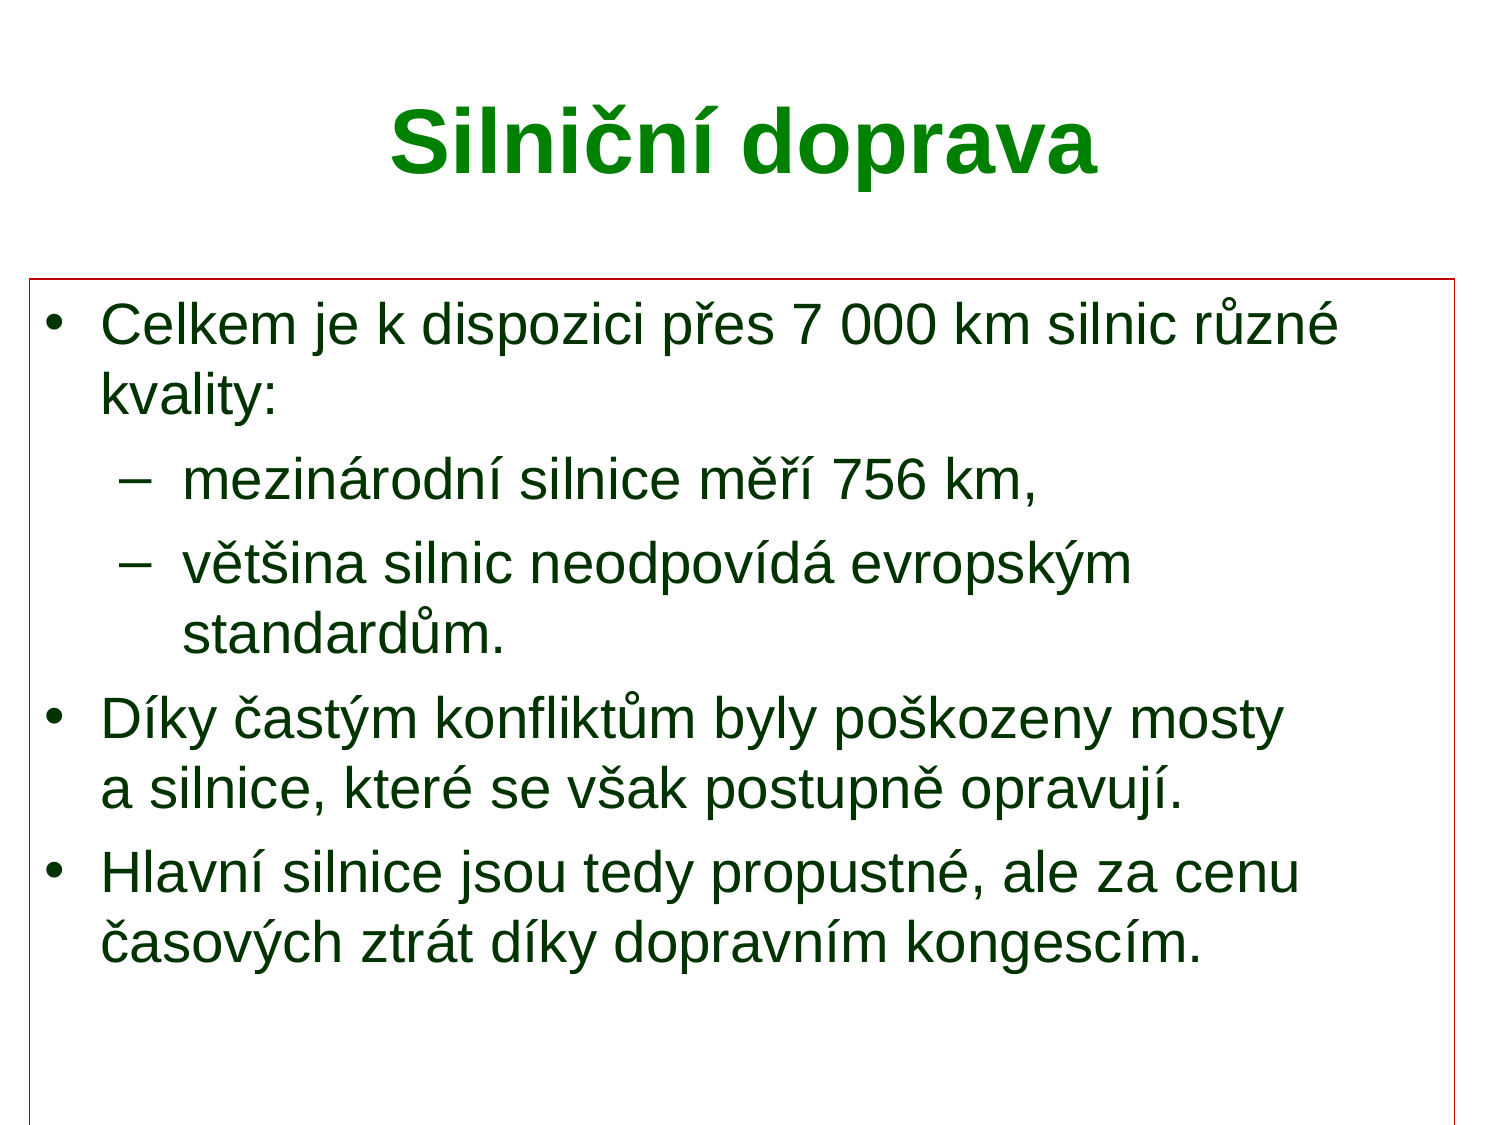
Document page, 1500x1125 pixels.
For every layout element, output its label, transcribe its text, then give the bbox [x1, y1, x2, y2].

title Silniční doprava [29, 42, 1459, 231]
list Celkem je k dispozici přes 7 000 km silnic různé kvality: mezinárodní silnice měří 756 km, většina silnic neodpovídá evropským standardům. Díky častým konfliktům byly poškozeny mosty a silnice, které se však postupně opravují. Hlavní silnice jsou tedy propustné, ale za cenu časových ztrát díky dopravním kongescím. [29, 278, 1455, 1125]
